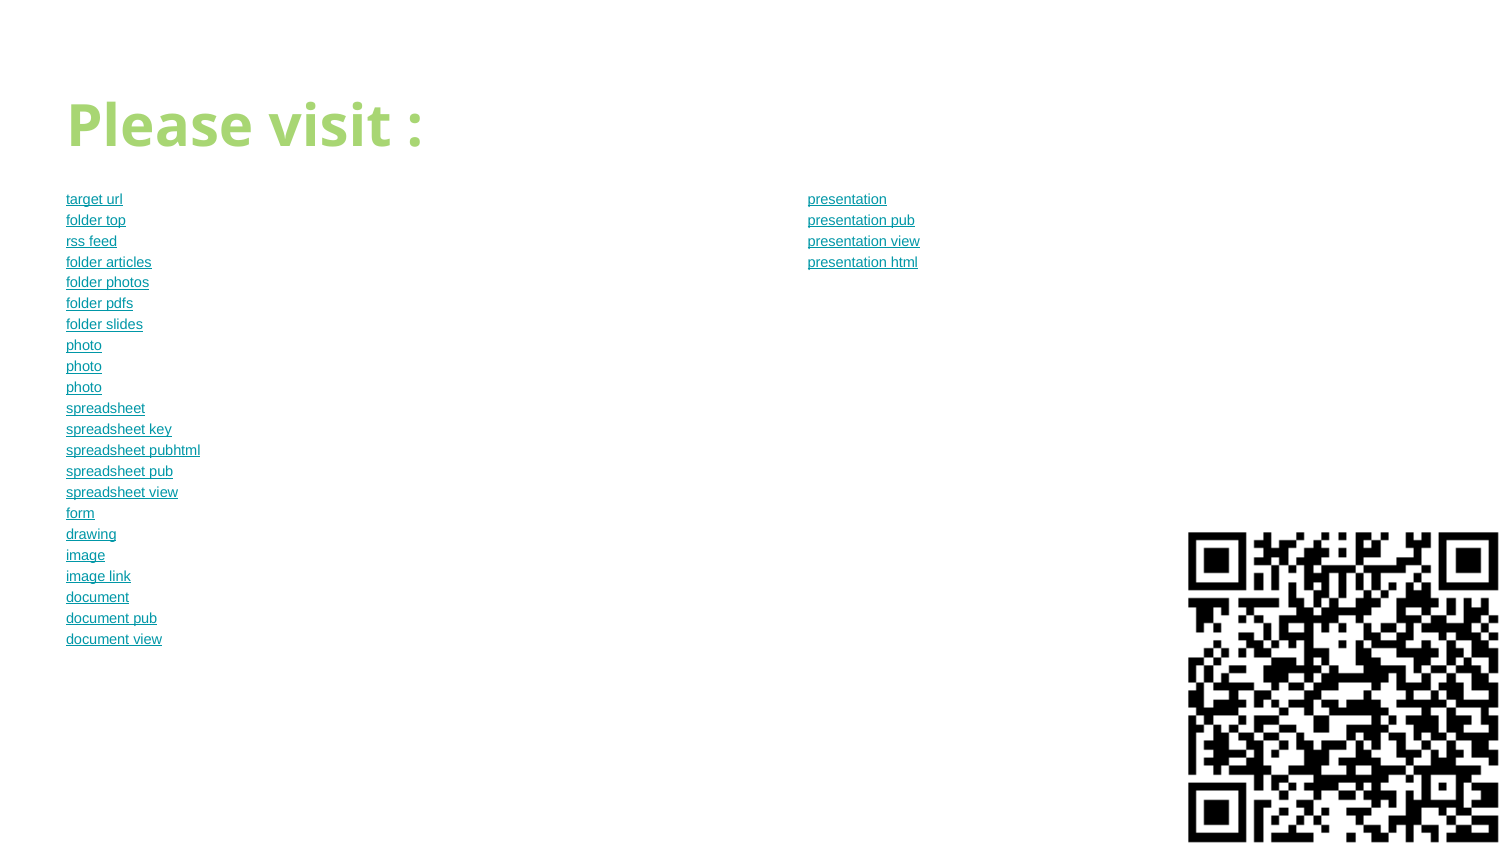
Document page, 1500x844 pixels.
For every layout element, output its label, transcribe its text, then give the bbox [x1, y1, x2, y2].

list target url folder top rss feed folder articles folder photos folder pdfs folder slides photo photo photo spreadsheet spreadsheet key spreadsheet pubhtml spreadsheet pub spreadsheet view form drawing image image link document document pub document view [51, 189, 708, 750]
list presentation presentation pub presentation view presentation html [792, 189, 1449, 750]
picture [1187, 531, 1500, 844]
title Please visit : [51, 72, 1449, 167]
